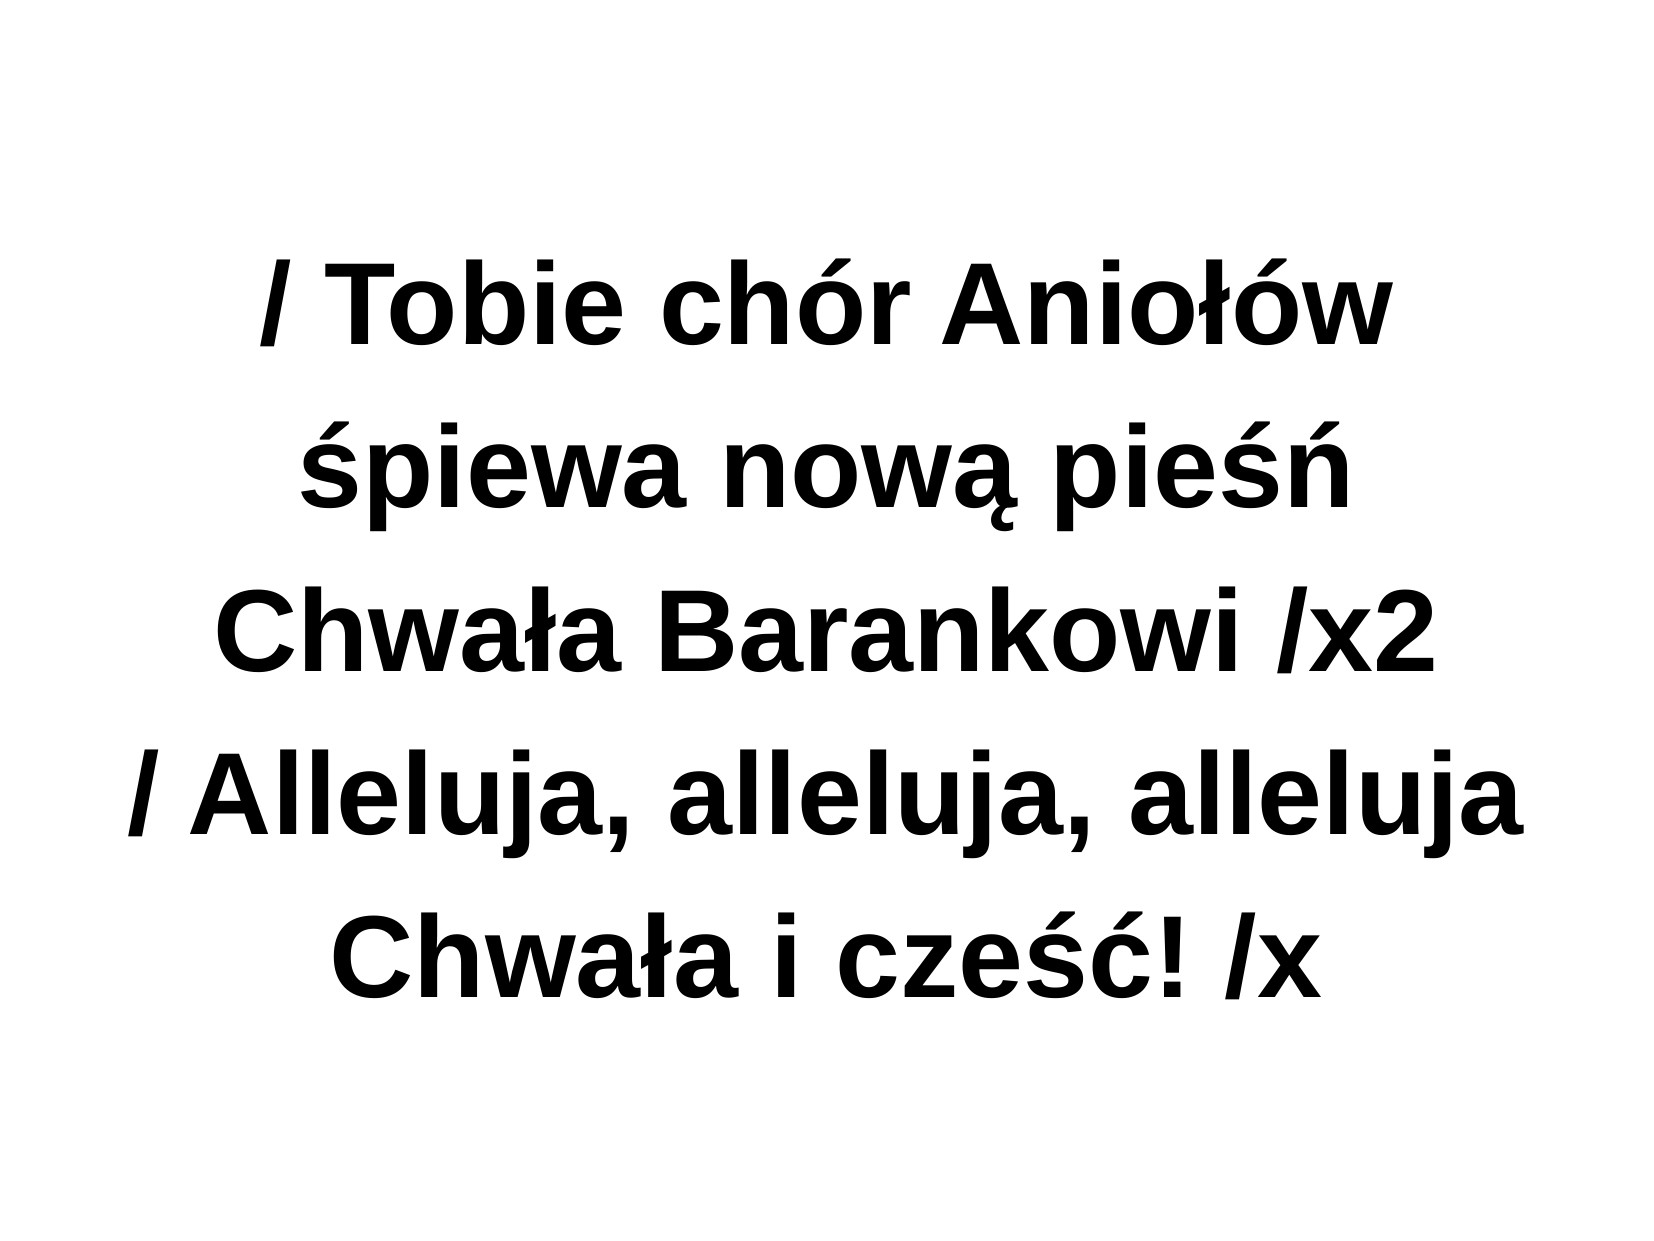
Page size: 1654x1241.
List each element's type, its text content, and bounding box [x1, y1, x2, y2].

subtitle / Tobie chór Aniołów śpiewa nową pieśń Chwała Barankowi /x2 / Alleluja, alleluja, alleluja Chwała i cześć! /x [0, 0, 1654, 1229]
